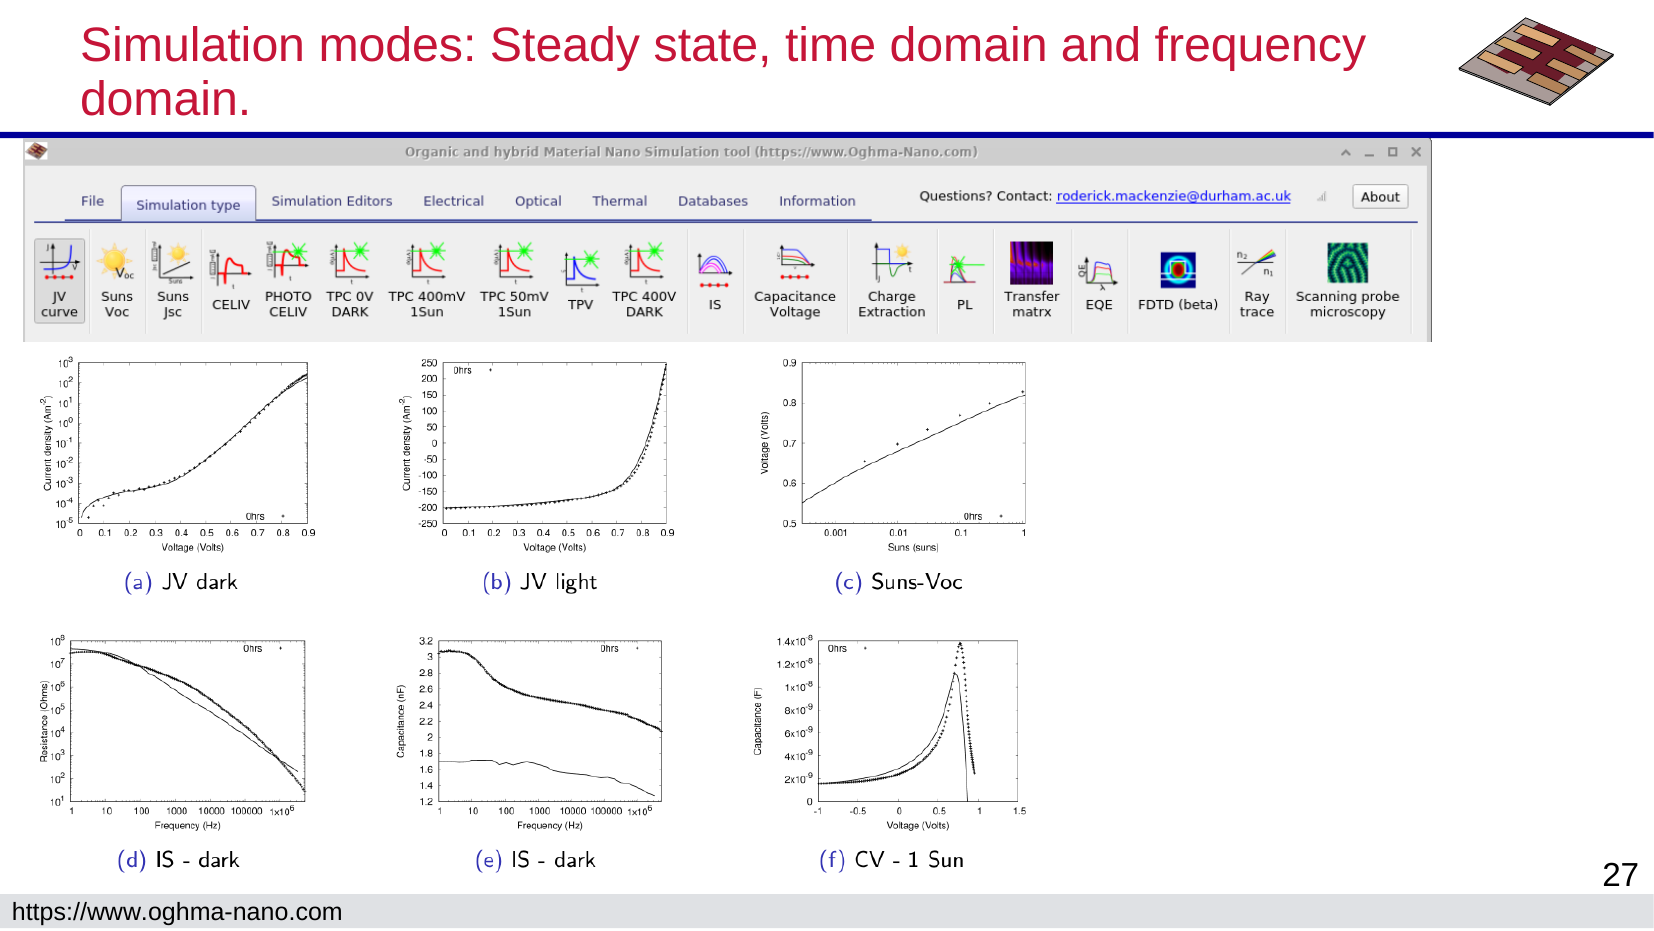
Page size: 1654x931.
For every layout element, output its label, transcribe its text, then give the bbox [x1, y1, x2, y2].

picture [23, 138, 1432, 342]
text_box <number> [1587, 845, 1654, 904]
picture [31, 350, 1037, 880]
title Simulation modes: Steady state, time domain and frequency domain. [65, 9, 1430, 134]
